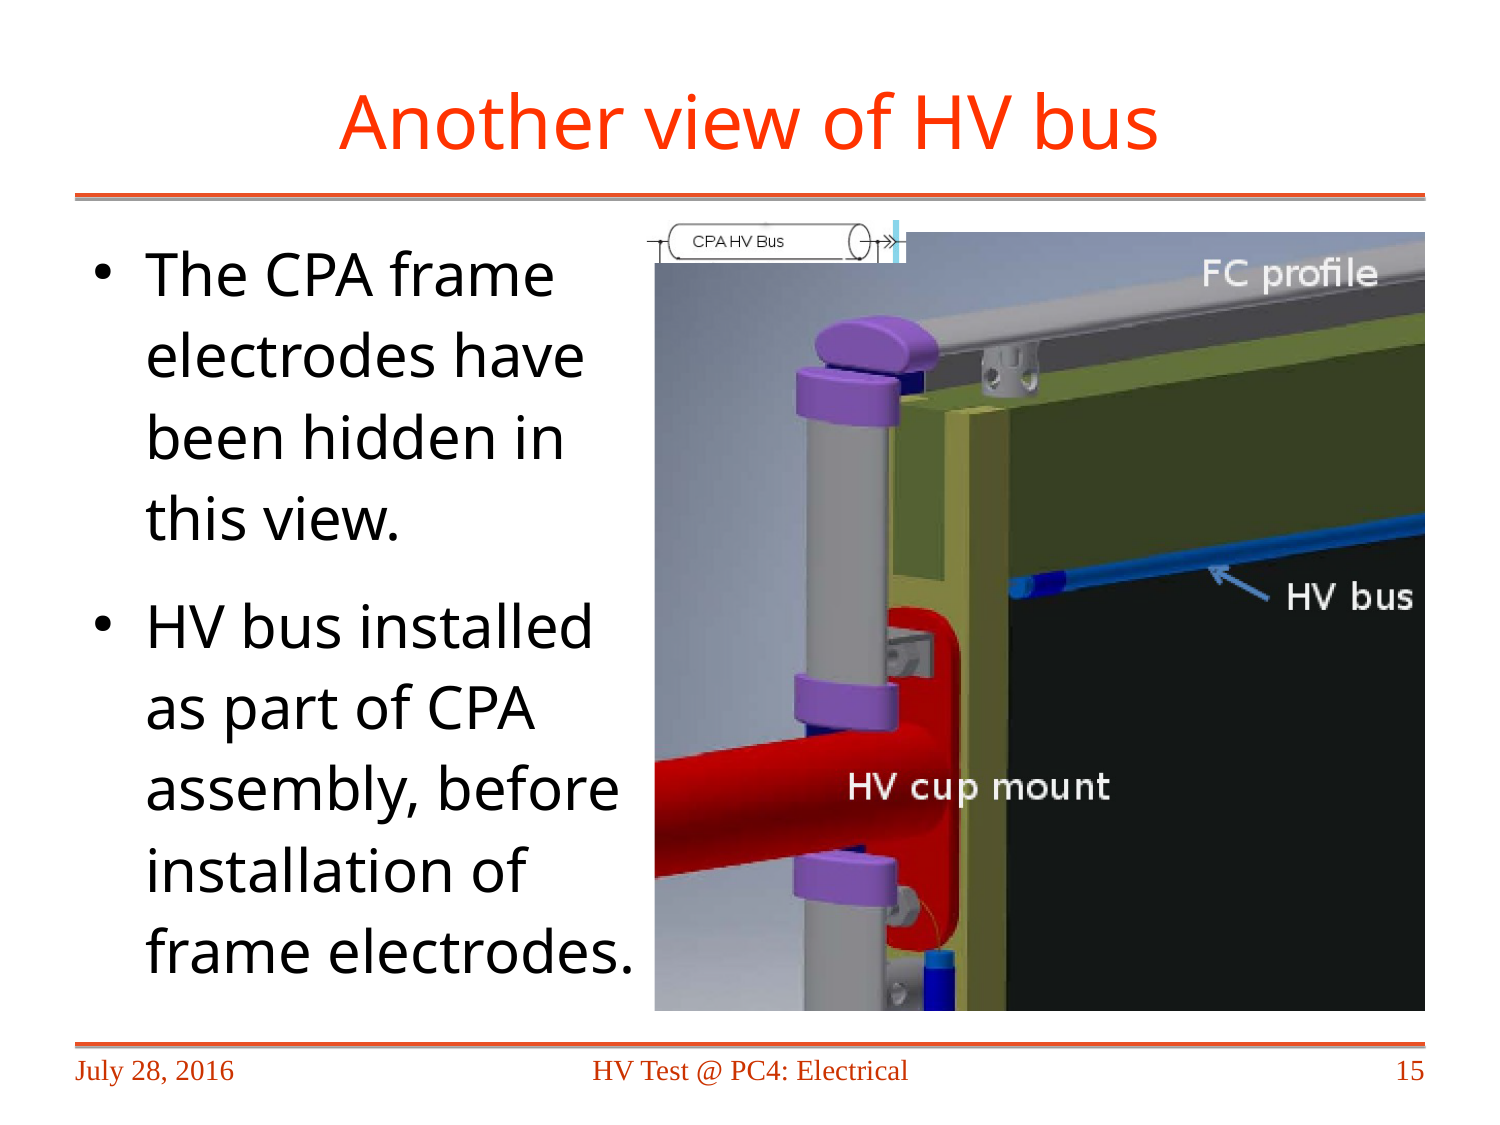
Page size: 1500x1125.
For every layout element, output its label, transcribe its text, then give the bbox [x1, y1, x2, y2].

title Another view of HV bus [75, 44, 1425, 196]
list The CPA frame electrodes have been hidden in this view. HV bus installed as part of CPA assembly, before installation of frame electrodes. [75, 232, 654, 1002]
picture [646, 220, 1425, 1011]
